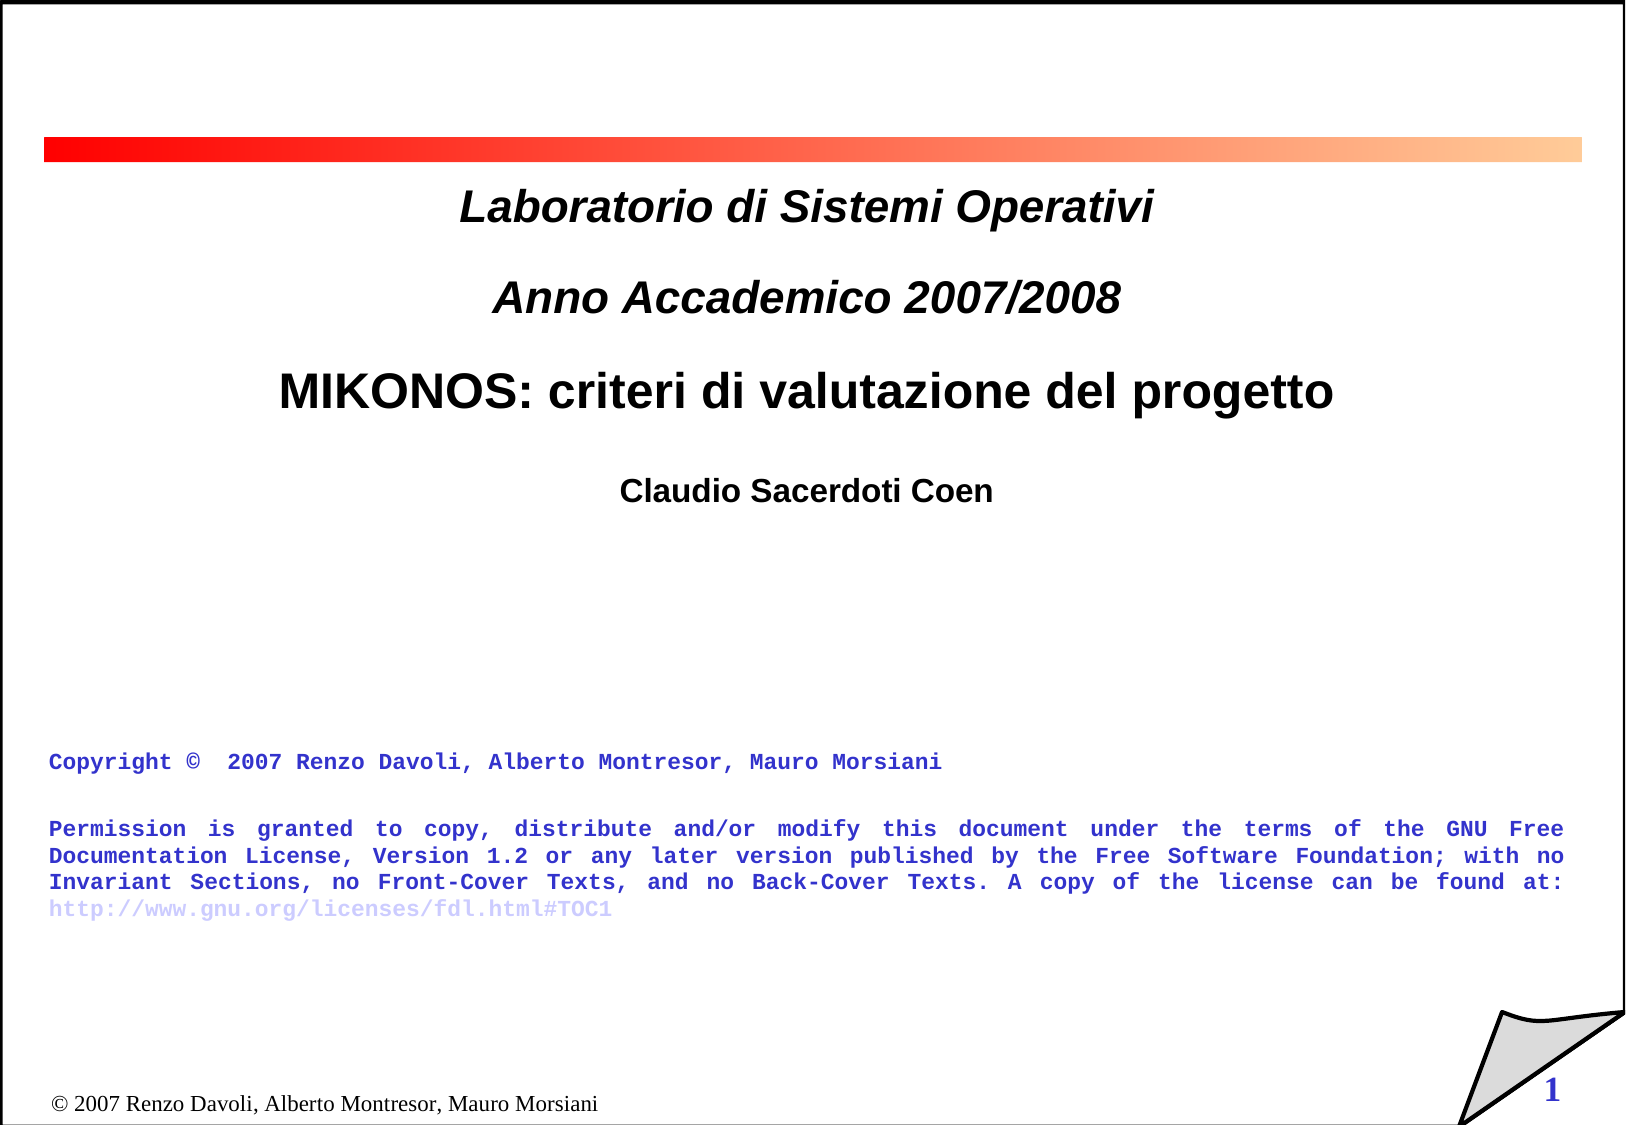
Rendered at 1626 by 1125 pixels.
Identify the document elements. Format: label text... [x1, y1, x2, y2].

subtitle Laboratorio di Sistemi Operativi Anno Accademico 2007/2008 MIKONOS: criteri di valutazione del progetto Claudio Sacerdoti Coen Copyright © 2007 Renzo Davoli, Alberto Montresor, Mauro Morsiani Permission is granted to copy, distribute and/or modify this document under the terms of the GNU Free Documentation License, Version 1.2 or any later version published by the Free Software Foundation; with no Invariant Sections, no Front-Cover Texts, and no Back-Cover Texts. A copy of the license can be found at: http://www.gnu.org/licenses/fdl.html#TOC1 [48, 259, 1565, 1028]
